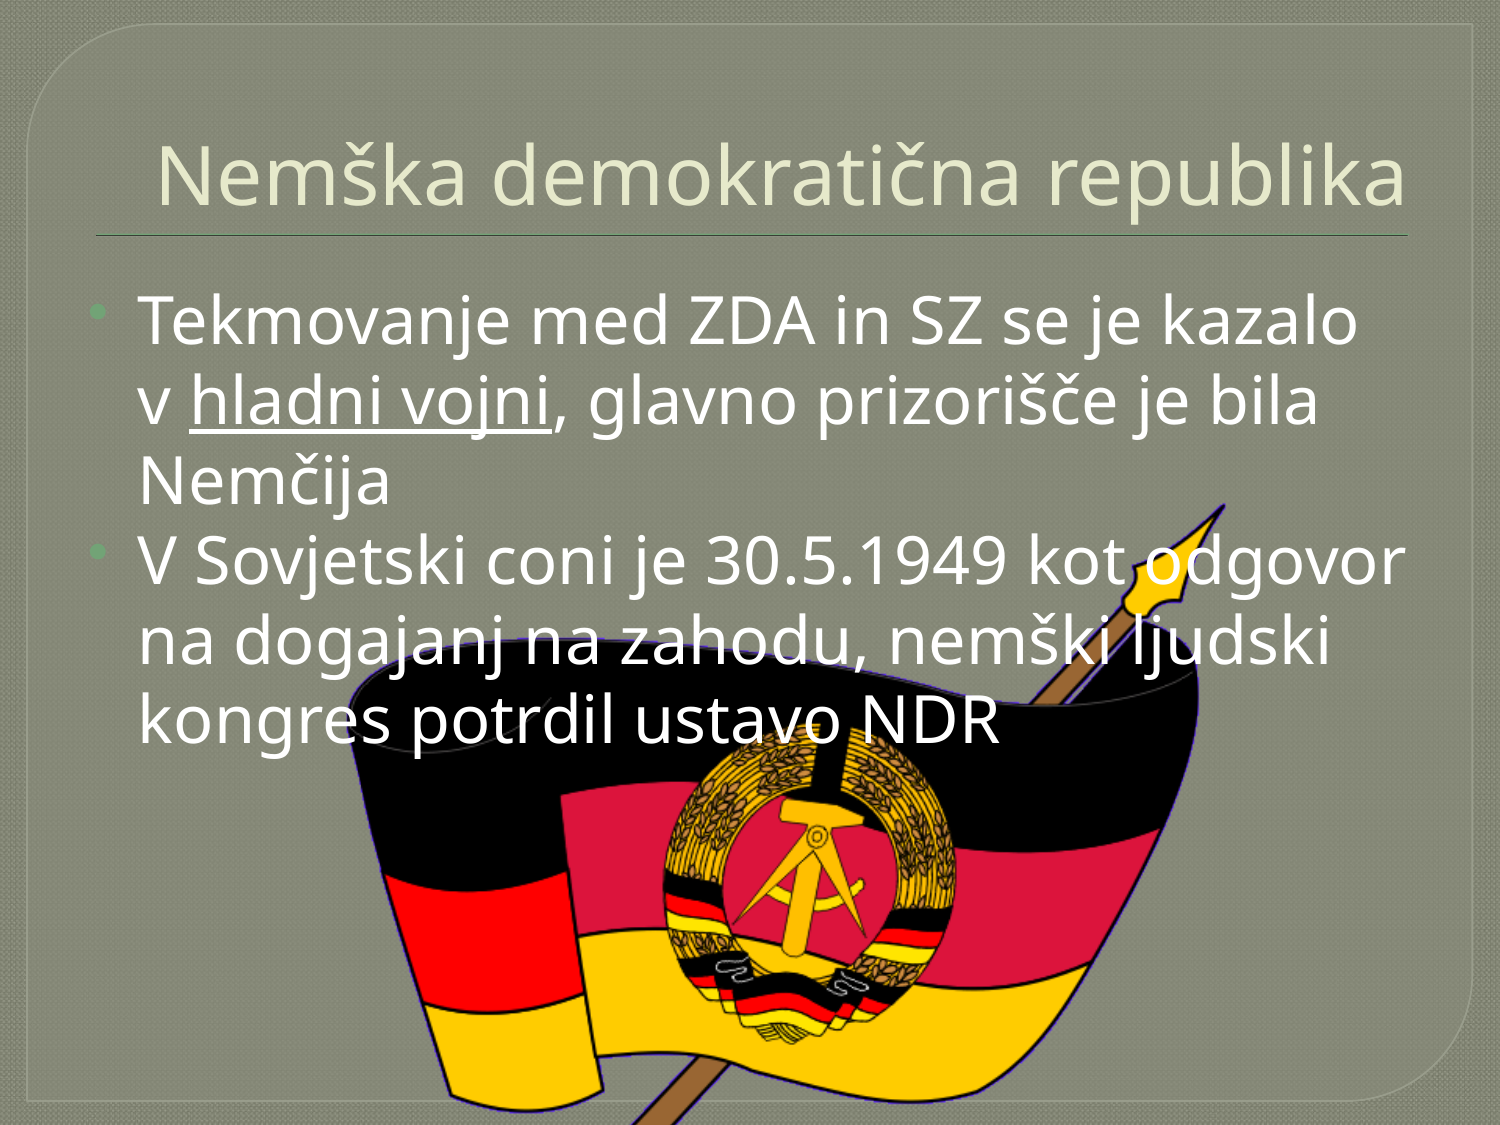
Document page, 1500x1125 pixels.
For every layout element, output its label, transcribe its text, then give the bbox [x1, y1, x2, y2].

picture [0, 0, 1500, 1125]
list Tekmovanje med ZDA in SZ se je kazalo v hladni vojni, glavno prizorišče je bila Nemčija V Sovjetski coni je 30.5.1949 kot odgovor na dogajanj na zahodu, nemški ljudski kongres potrdil ustavo NDR [75, 270, 1425, 1013]
title Nemška demokratična republika [75, 41, 1425, 230]
